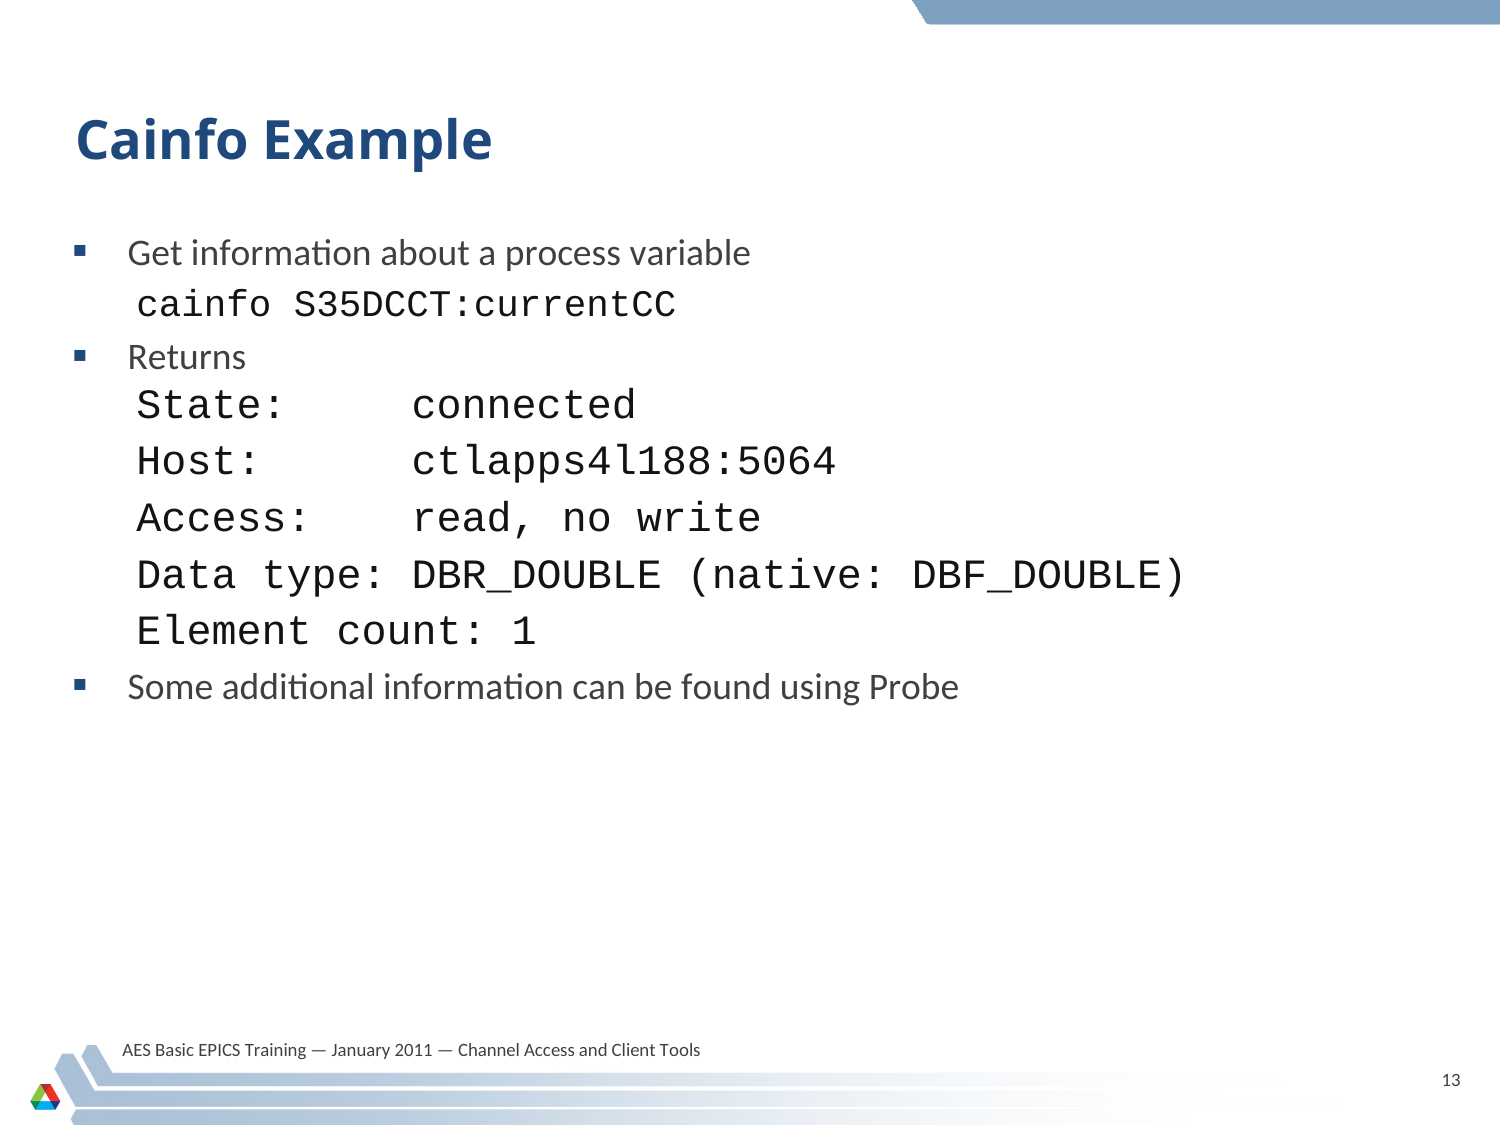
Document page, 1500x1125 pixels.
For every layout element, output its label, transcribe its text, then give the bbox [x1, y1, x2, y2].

picture [0, 1037, 1500, 1125]
picture [0, 0, 1500, 26]
title Cainfo Example [75, 45, 1426, 233]
list Get information about a process variable cainfo S35DCCT:currentCC Returns State: connected Host: ctlapps4l188:5064 Access: read, no write Data type: DBR_DOUBLE (native: DBF_DOUBLE) Element count: 1 Some additional information can be found using Probe [56, 229, 1359, 741]
